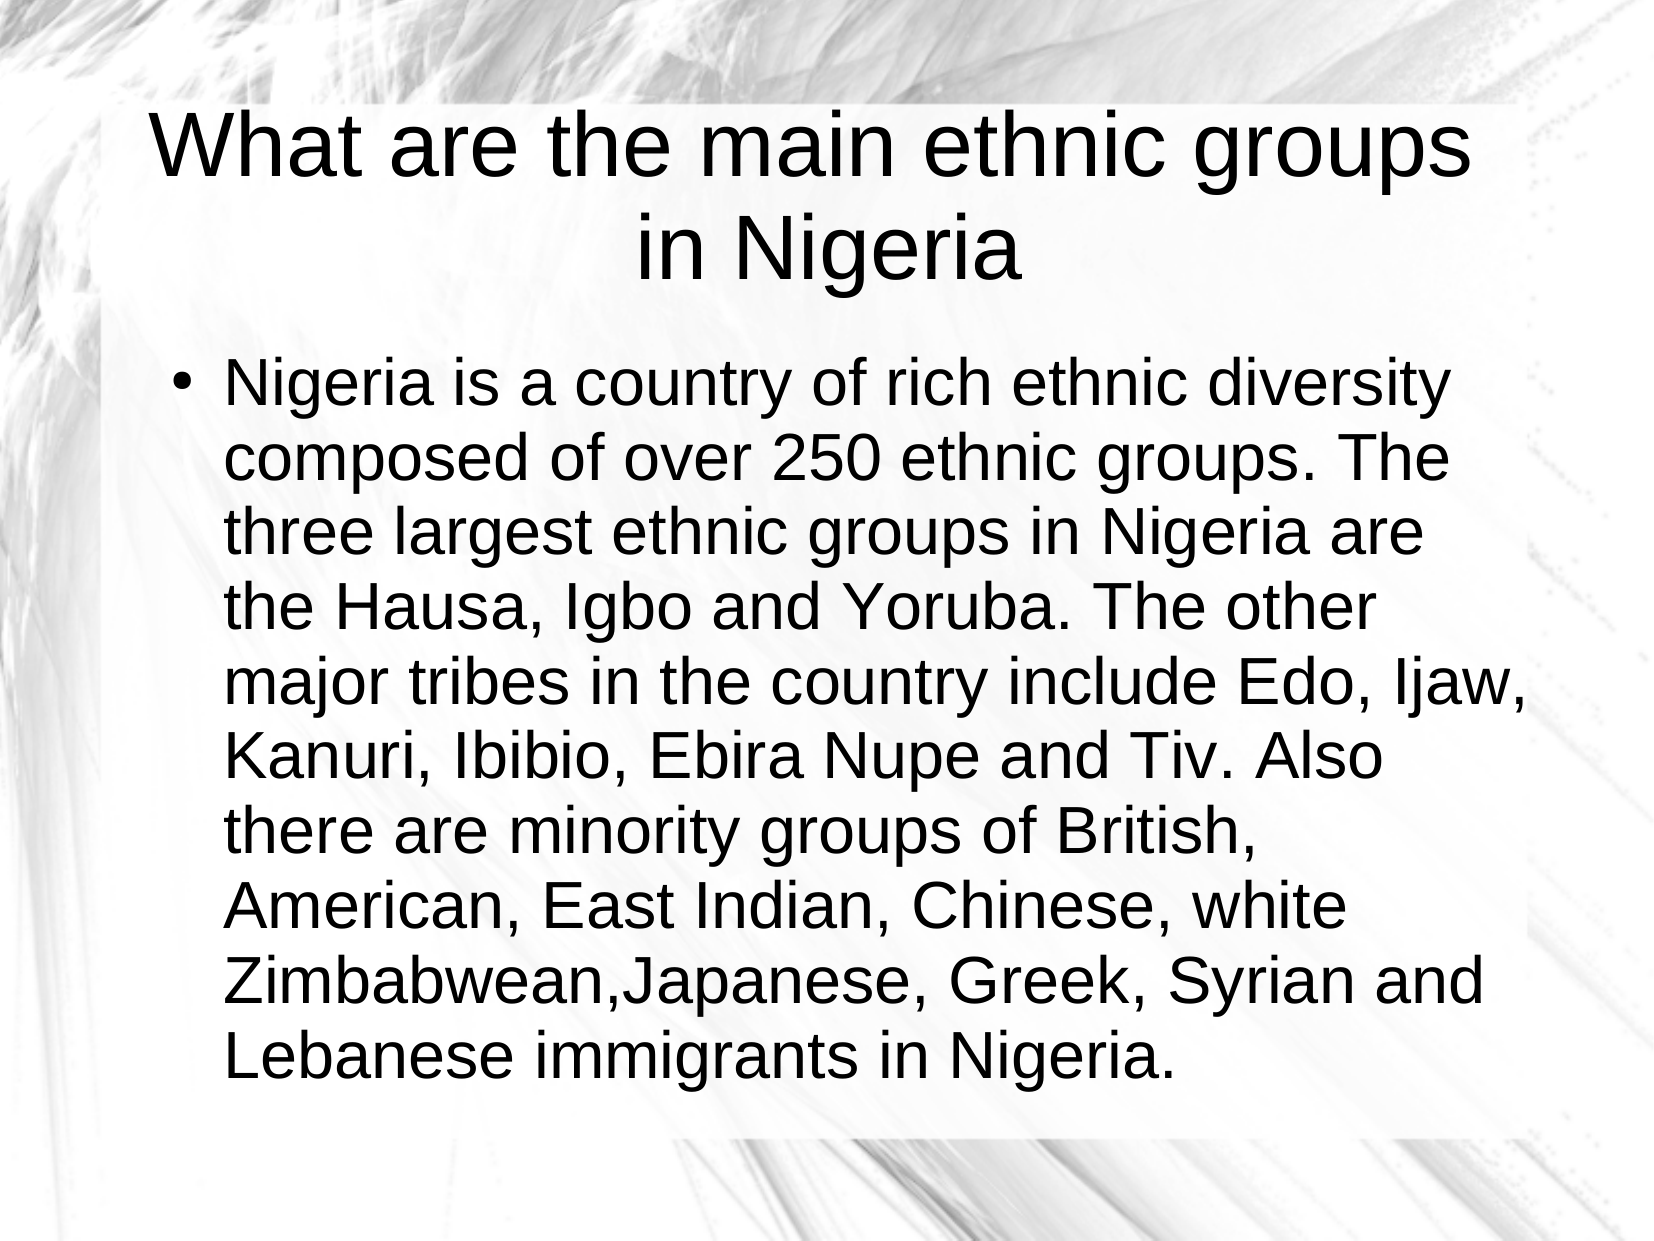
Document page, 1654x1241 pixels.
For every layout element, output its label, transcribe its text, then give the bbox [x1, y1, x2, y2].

picture [0, 0, 1654, 1241]
list Nigeria is a country of rich ethnic diversity composed of over 250 ethnic groups. The three largest ethnic groups in Nigeria are the Hausa, Igbo and Yoruba. The other major tribes in the country include Edo, Ijaw, Kanuri, Ibibio, Ebira Nupe and Tiv. Also there are minority groups of British, American, East Indian, Chinese, white Zimbabwean,Japanese, Greek, Syrian and Lebanese immigrants in Nigeria. [152, 344, 1534, 1127]
title What are the main ethnic groups in Nigeria [118, 93, 1506, 299]
